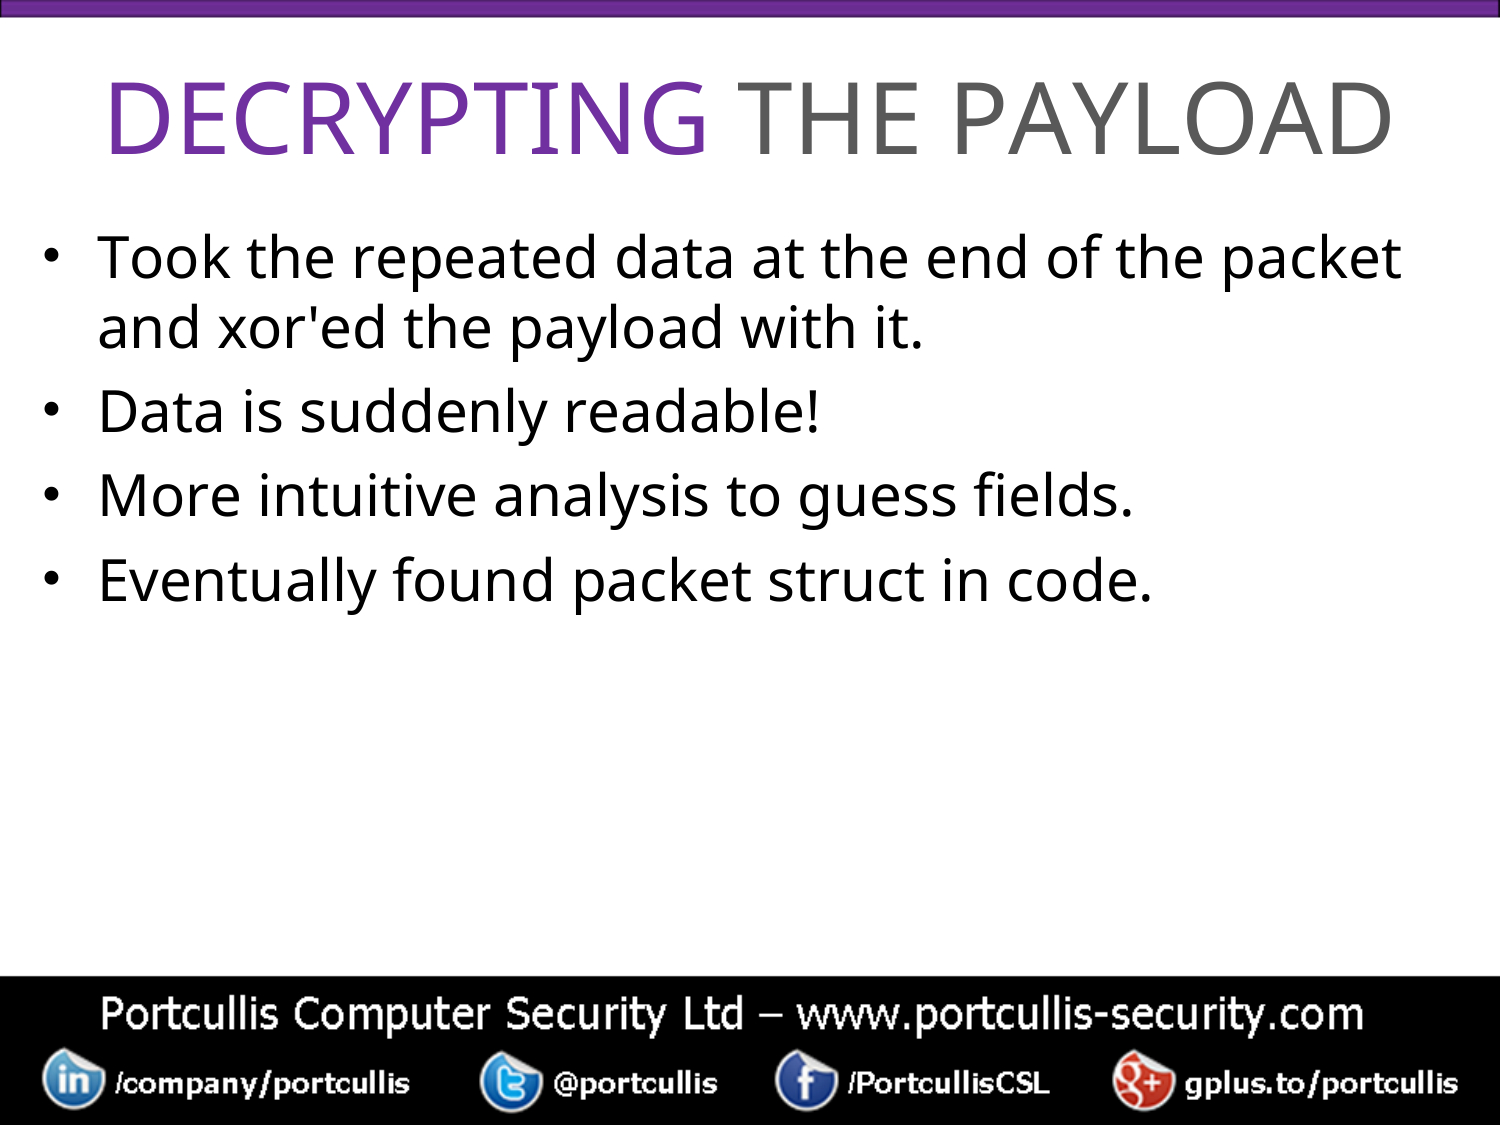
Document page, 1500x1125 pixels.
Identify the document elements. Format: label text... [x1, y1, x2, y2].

picture [0, 0, 1500, 42]
picture [0, 202, 1500, 1125]
title DECRYPTING THE PAYLOAD [0, 42, 1500, 202]
list Took the repeated data at the end of the packet and xor'ed the payload with it. Data is suddenly readable! More intuitive analysis to guess fields. Eventually found packet struct in code. [41, 219, 1428, 965]
